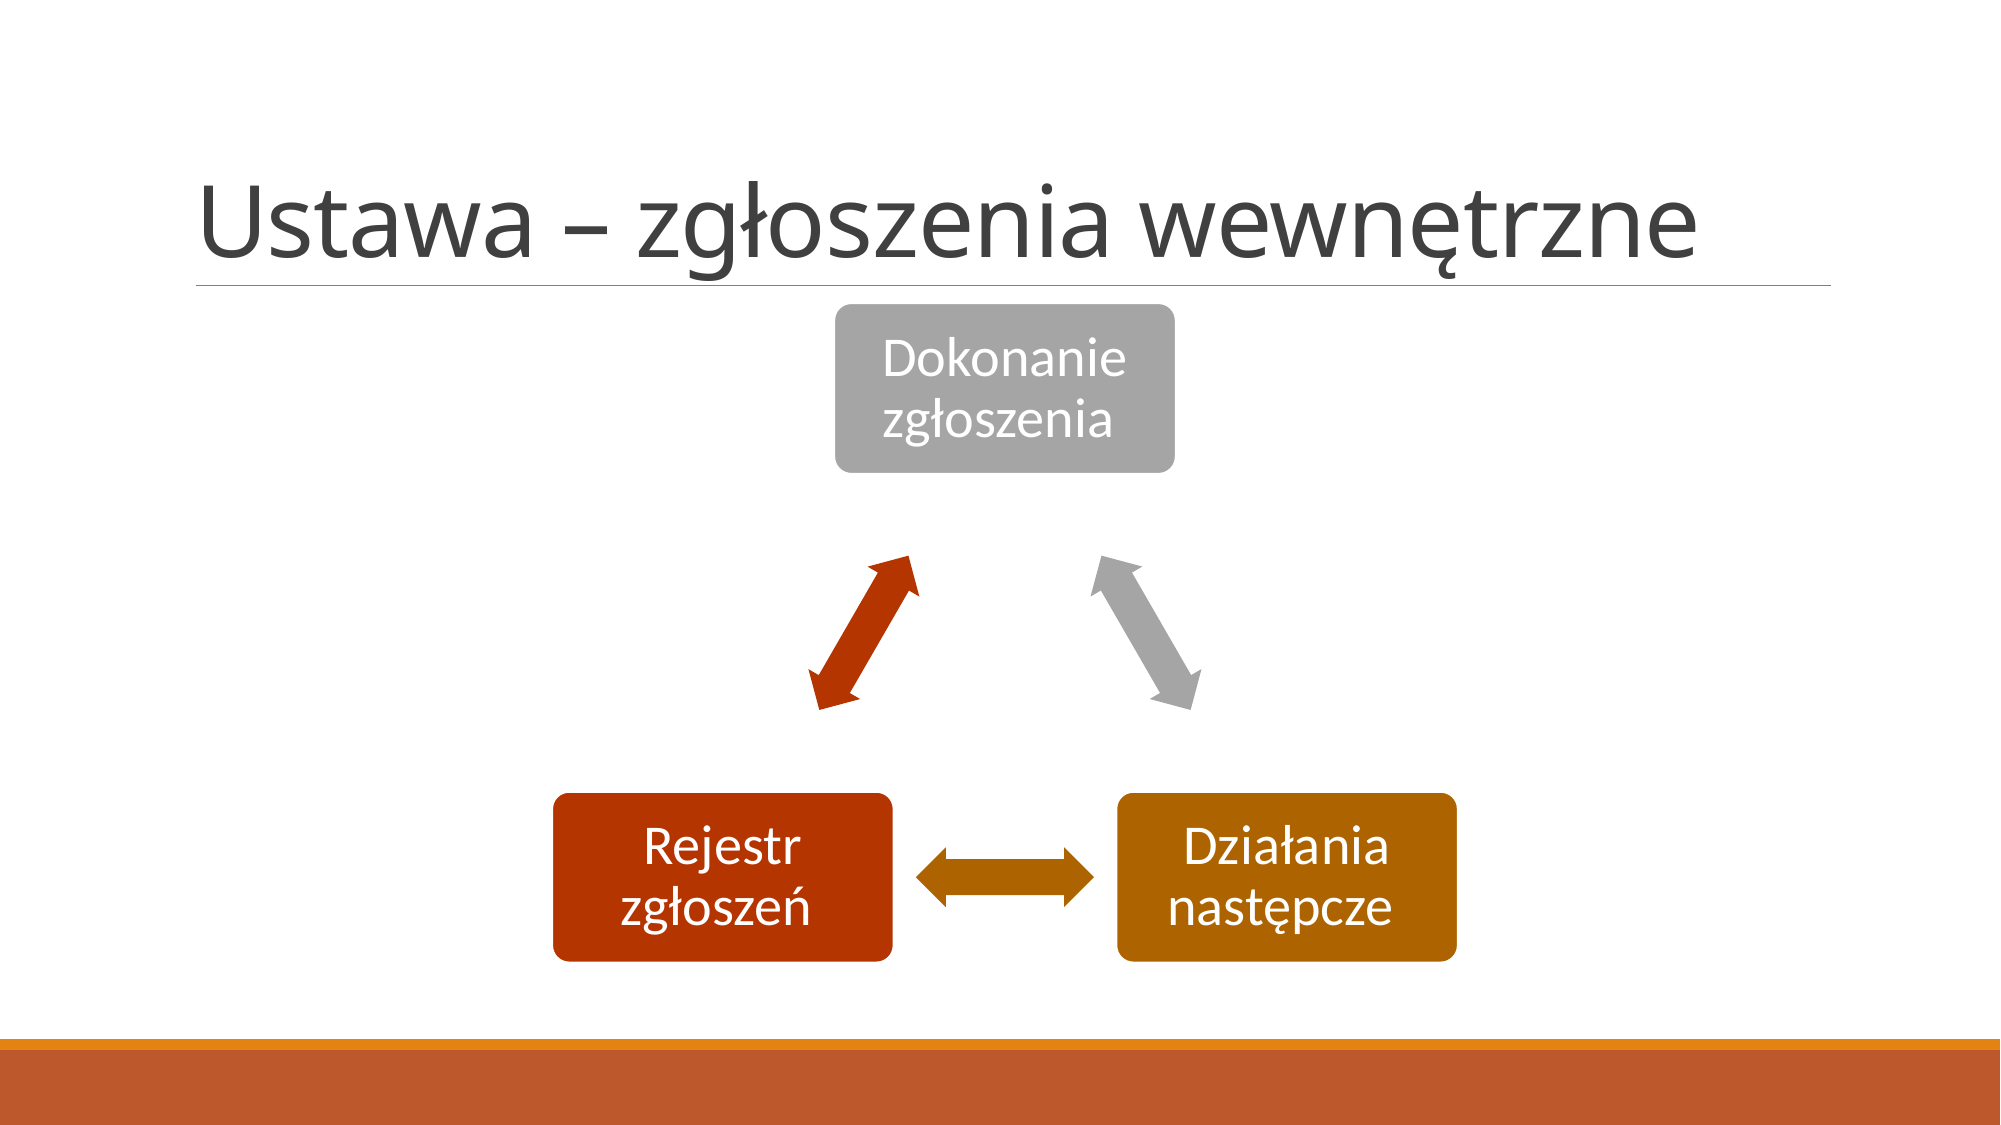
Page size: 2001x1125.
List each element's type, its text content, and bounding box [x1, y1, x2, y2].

text_box Rejestr zgłoszeń [552, 791, 894, 963]
text_box [1090, 555, 1202, 710]
text_box Dokonanie zgłoszenia [834, 303, 1176, 474]
title Ustawa – zgłoszenia wewnętrzne [180, 47, 1831, 286]
text_box [808, 555, 920, 710]
text_box [915, 847, 1095, 908]
text_box Działania następcze [1116, 791, 1458, 963]
